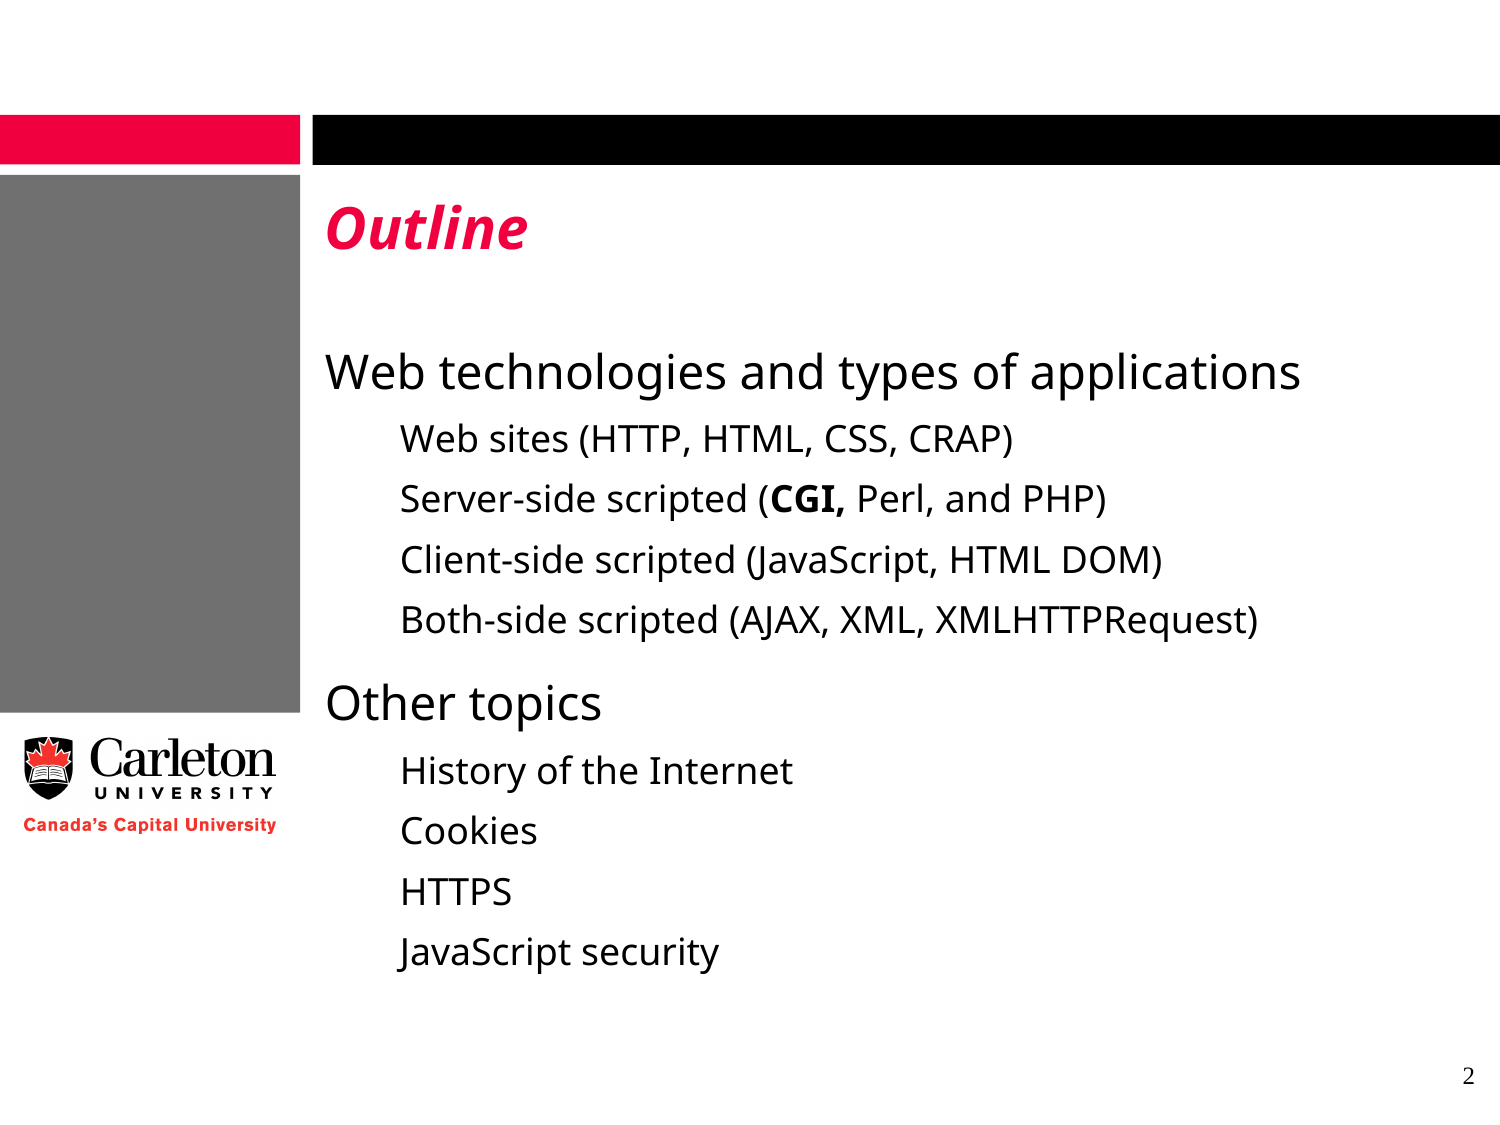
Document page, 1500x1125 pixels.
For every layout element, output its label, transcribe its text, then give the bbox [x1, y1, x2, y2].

picture [24, 737, 276, 834]
list Web technologies and types of applications Web sites (HTTP, HTML, CSS, CRAP) Server-side scripted (CGI, Perl, and PHP) Client-side scripted (JavaScript, HTML DOM) Both-side scripted (AJAX, XML, XMLHTTPRequest) Other topics History of the Internet Cookies HTTPS JavaScript security [324, 324, 1450, 1051]
title Outline [324, 187, 1450, 324]
